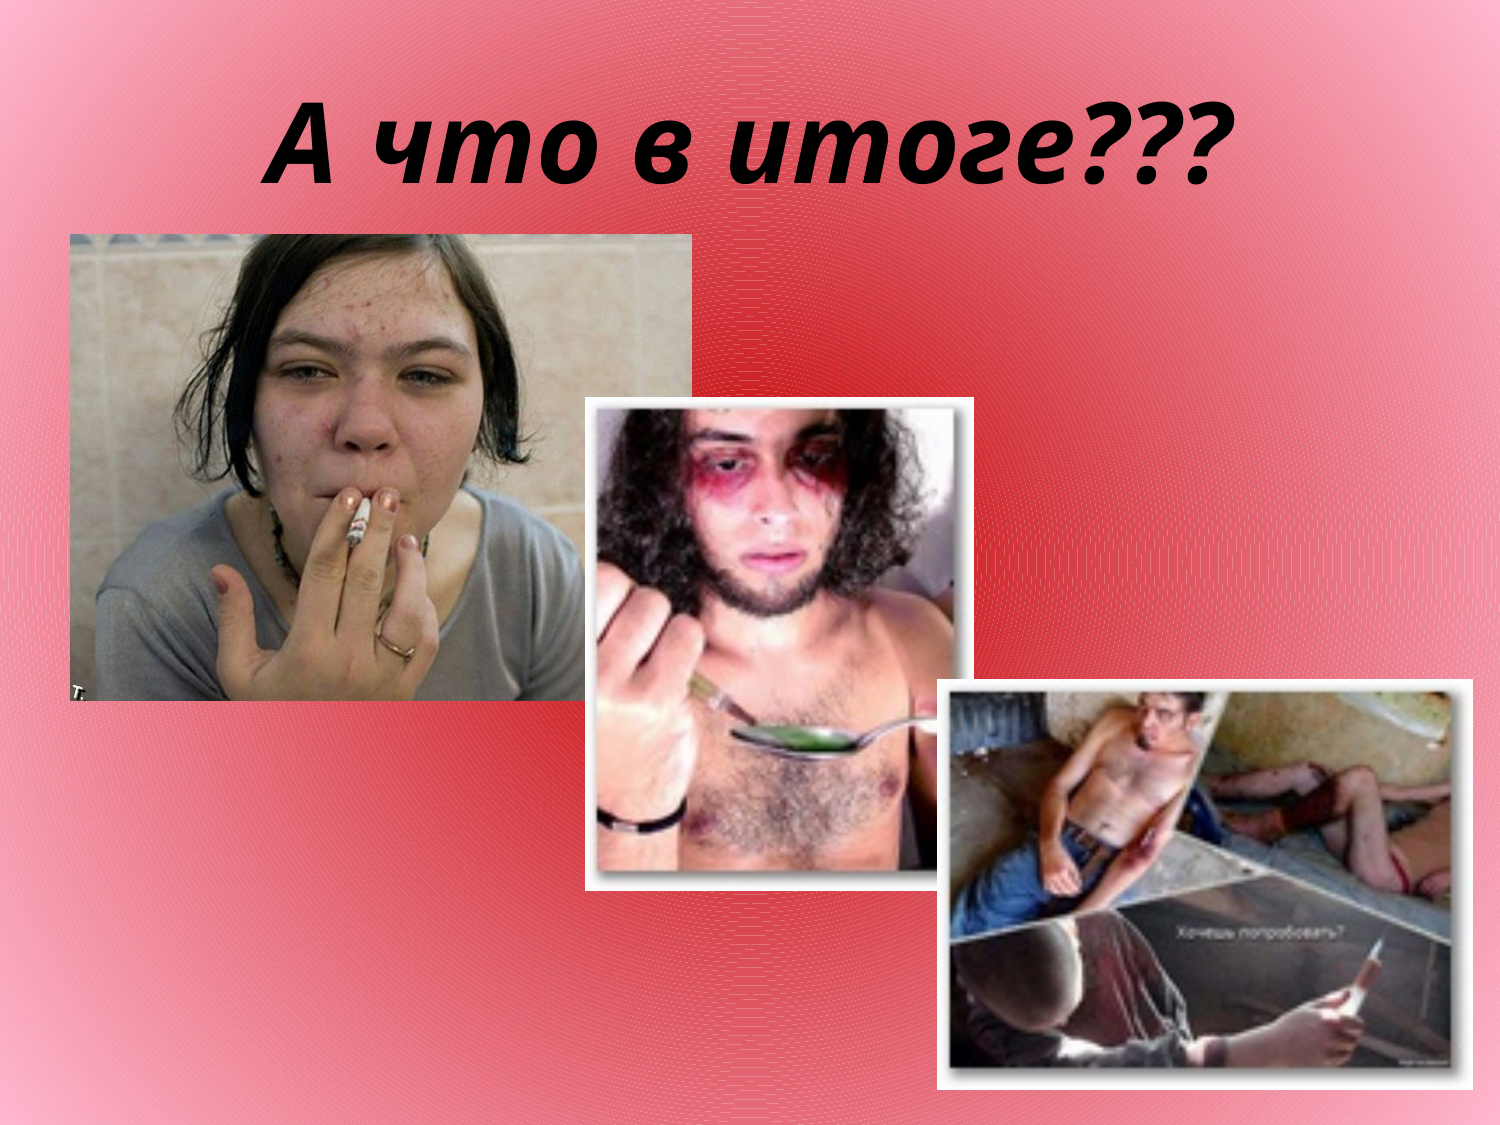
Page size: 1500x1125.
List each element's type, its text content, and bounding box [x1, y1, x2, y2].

title А что в итоге??? [75, 45, 1426, 233]
picture [70, 234, 1473, 1090]
